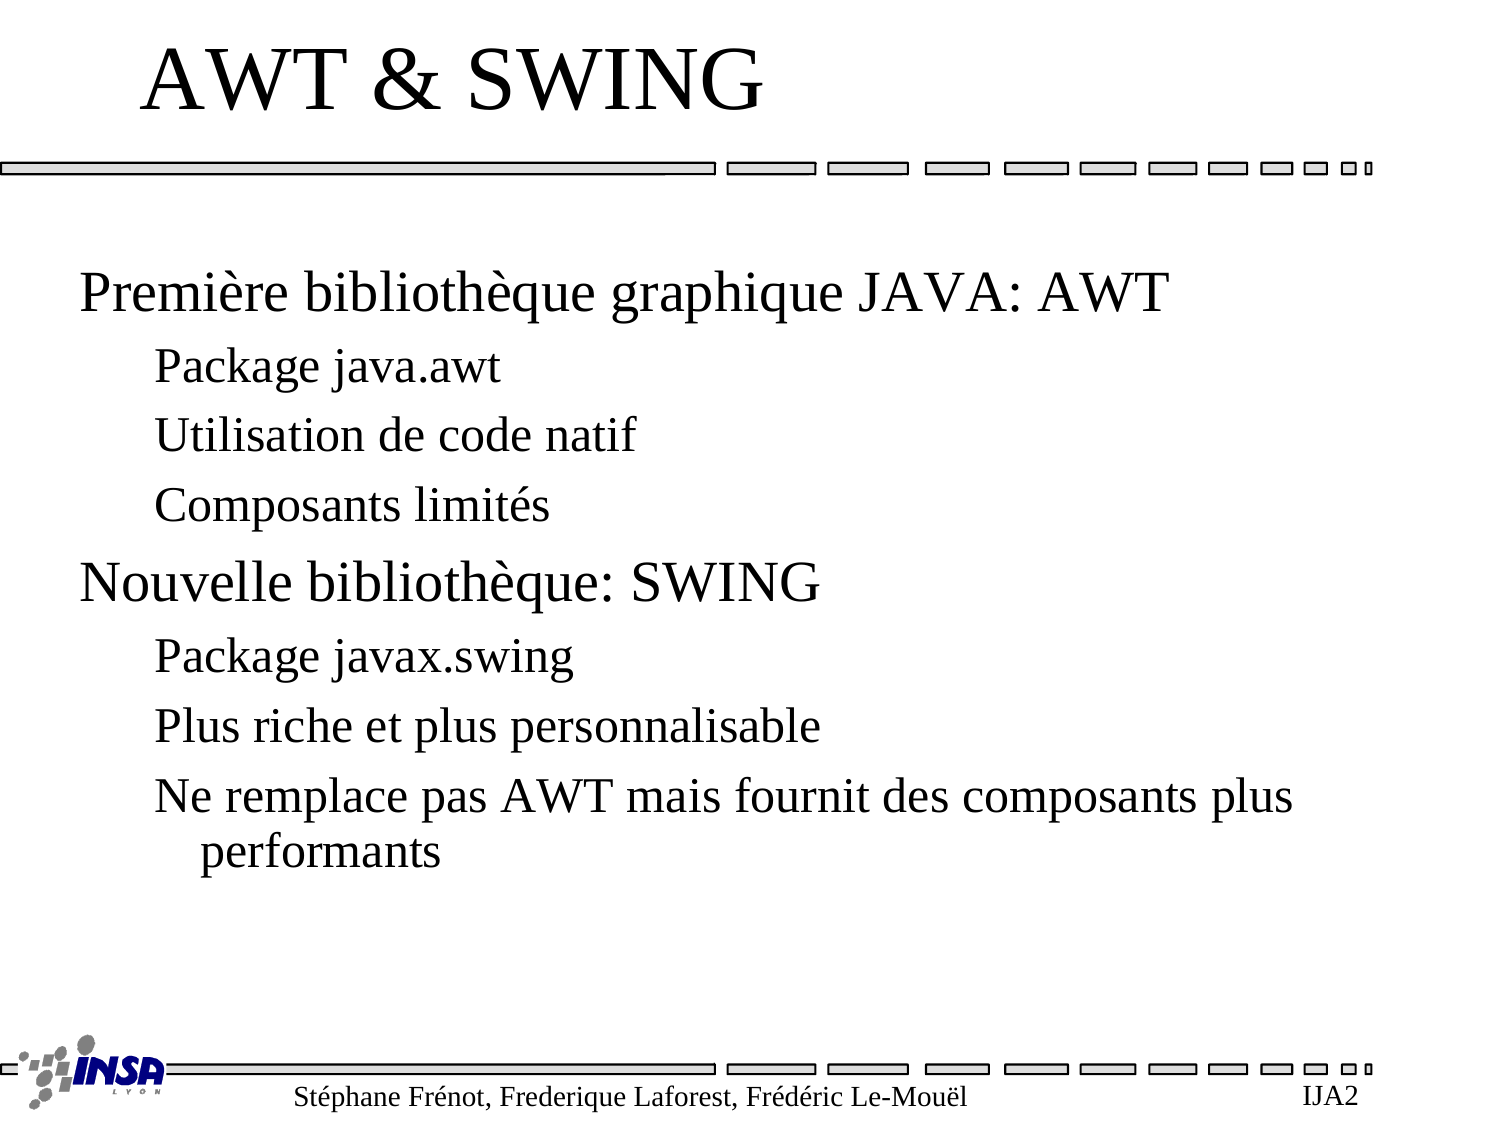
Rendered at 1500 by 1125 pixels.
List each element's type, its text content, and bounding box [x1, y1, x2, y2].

list Première bibliothèque graphique JAVA: AWT Package java.awt Utilisation de code natif Composants limités Nouvelle bibliothèque: SWING Package javax.swing Plus riche et plus personnalisable Ne remplace pas AWT mais fournit des composants plus performants [64, 255, 1447, 1005]
title AWT & SWING [125, 0, 1400, 162]
